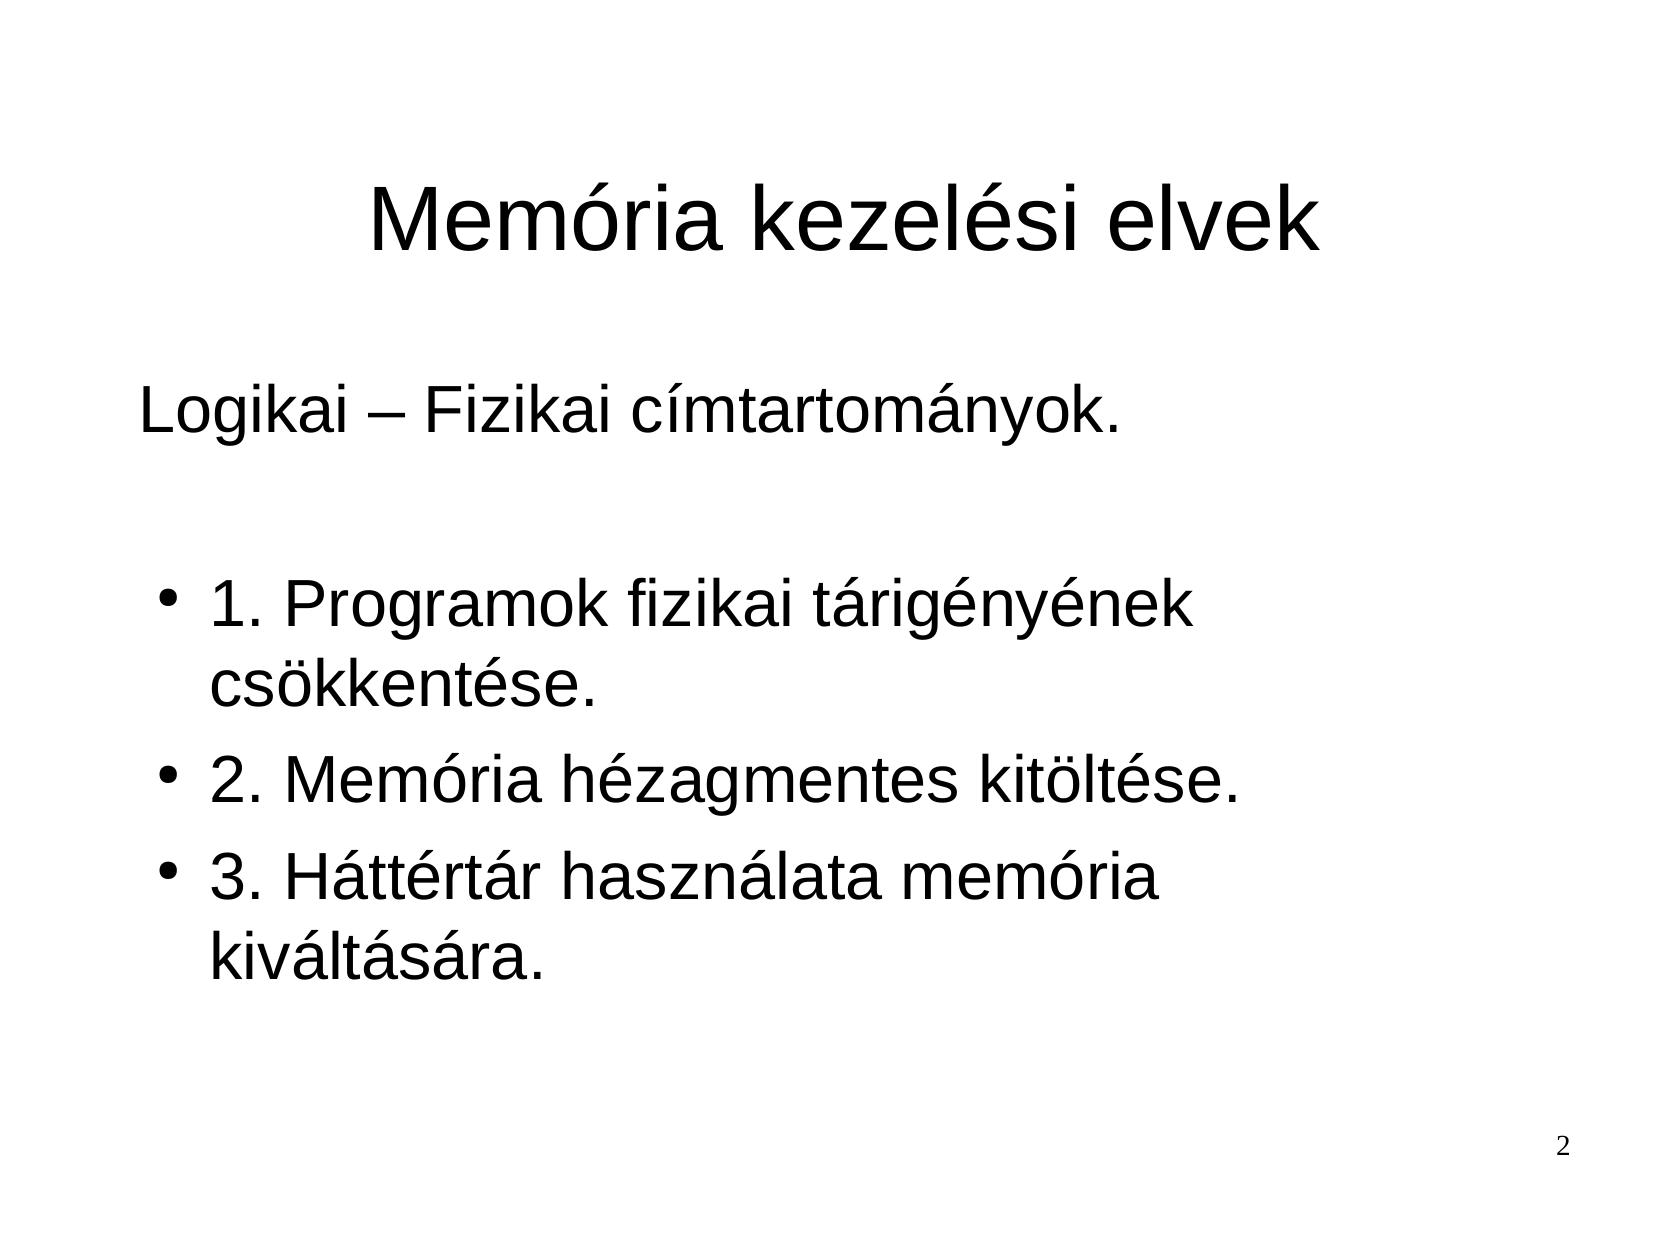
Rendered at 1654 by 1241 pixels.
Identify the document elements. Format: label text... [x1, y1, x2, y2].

list Logikai – Fizikai címtartományok. 1. Programok fizikai tárigényének csökkentése. 2. Memória hézagmentes kitöltése. 3. Háttértár használata memória kiváltására. [124, 358, 1530, 1103]
title Memória kezelési elvek [124, 110, 1530, 317]
